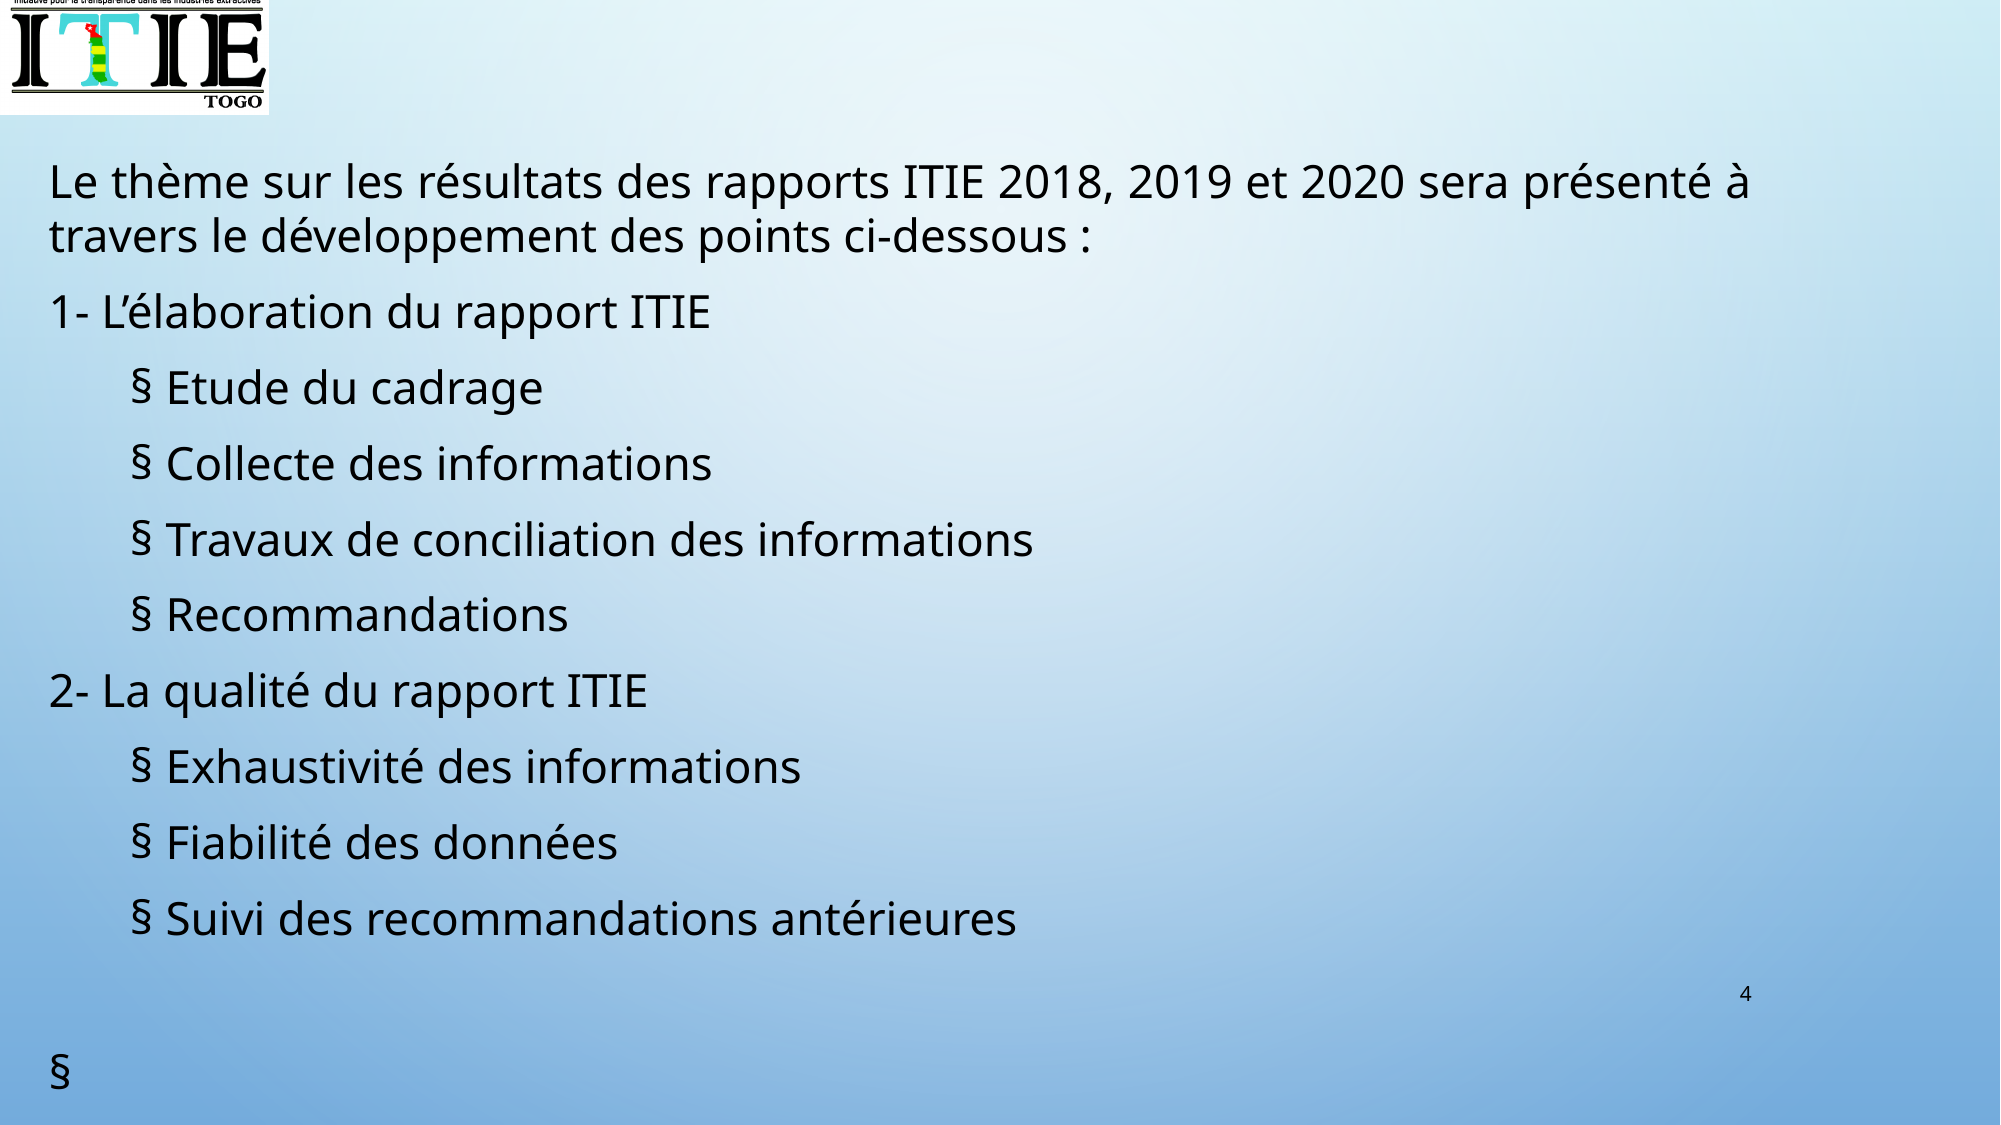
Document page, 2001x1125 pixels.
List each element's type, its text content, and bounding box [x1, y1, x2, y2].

picture [0, 0, 269, 115]
list Le thème sur les résultats des rapports ITIE 2018, 2019 et 2020 sera présenté à travers le développement des points ci-dessous : 1- L’élaboration du rapport ITIE Etude du cadrage Collecte des informations Travaux de conciliation des informations Recommandations 2- La qualité du rapport ITIE Exhaustivité des informations Fiabilité des données Suivi des recommandations antérieures [33, 144, 1914, 966]
text_box [1724, 965, 1851, 1025]
